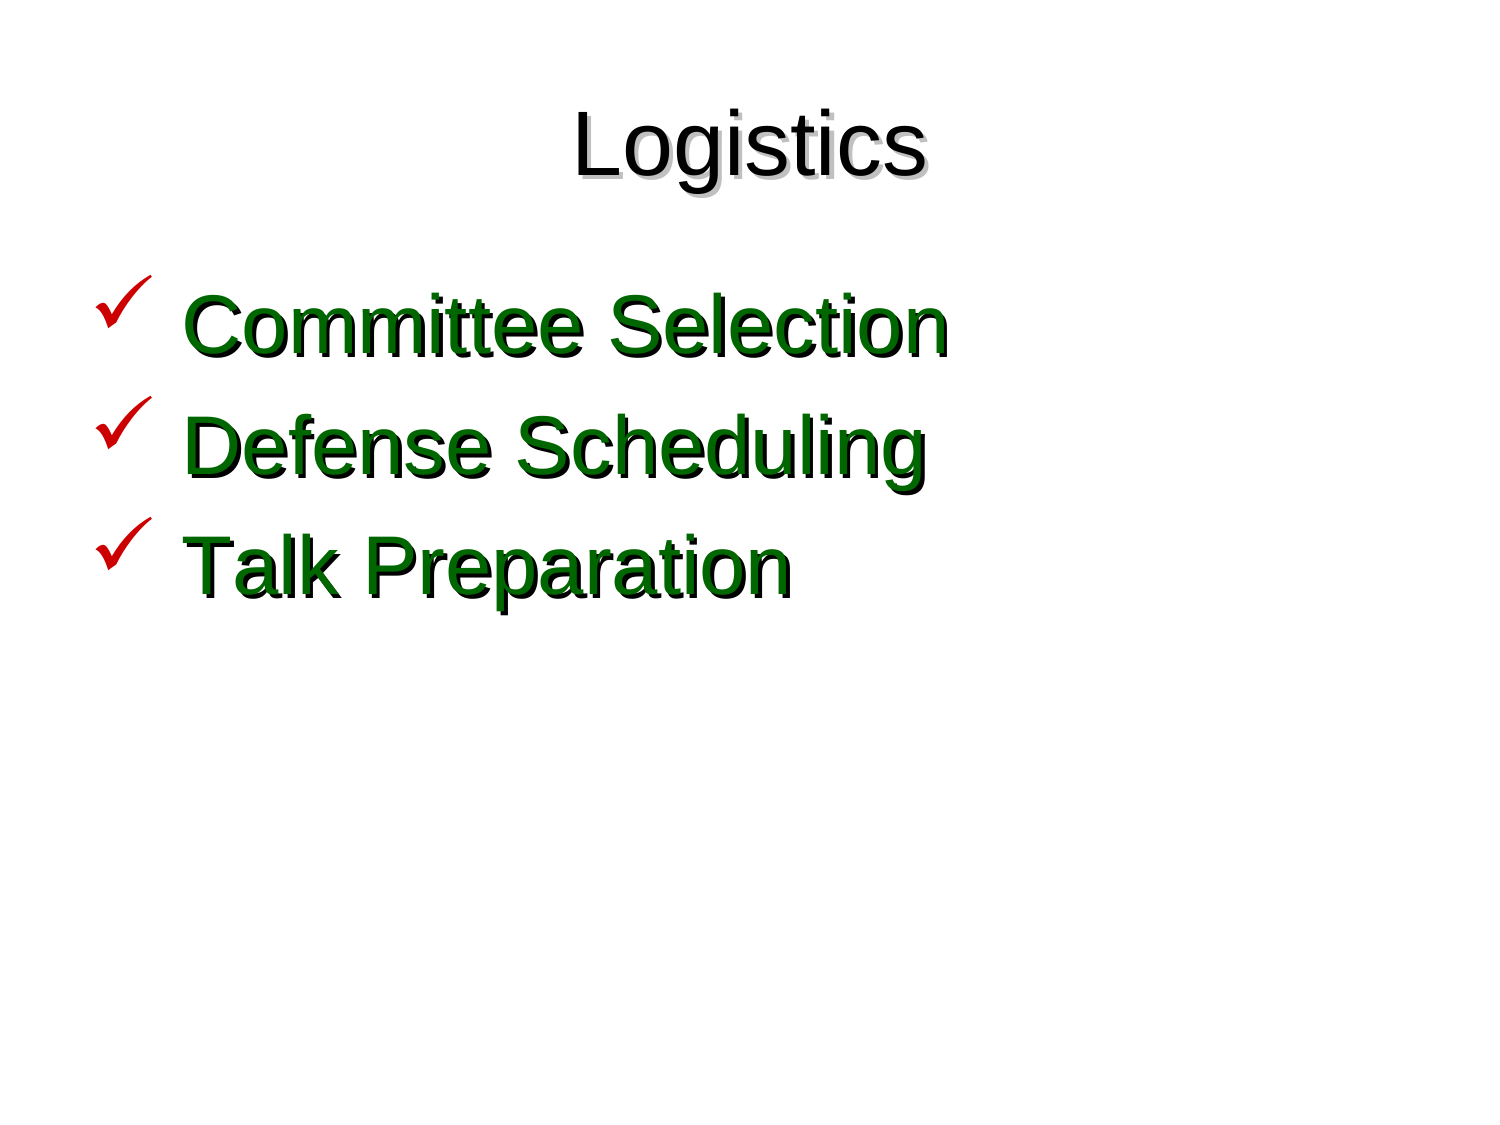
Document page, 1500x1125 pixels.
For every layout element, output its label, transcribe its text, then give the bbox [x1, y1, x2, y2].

list Committee Selection Defense Scheduling Talk Preparation [75, 262, 1426, 1006]
title Logistics [75, 45, 1426, 233]
